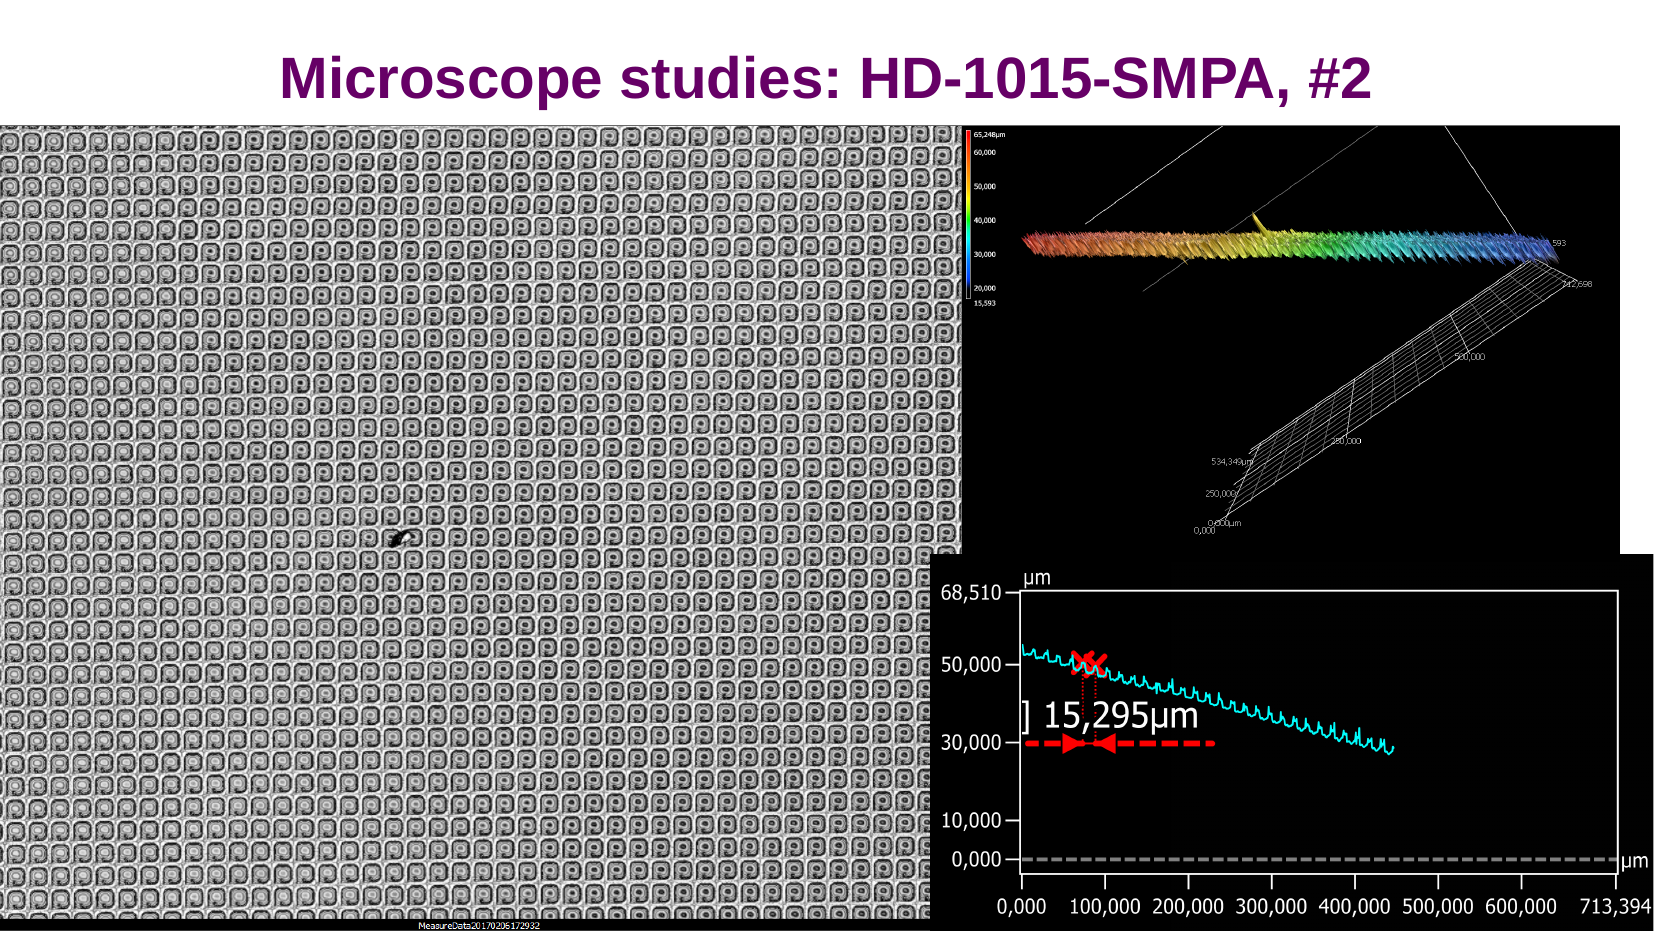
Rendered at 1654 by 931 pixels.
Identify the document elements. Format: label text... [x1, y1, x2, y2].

title Microscope studies: HD-1015-SMPA, #2 [82, 37, 1571, 121]
picture [0, 125, 1654, 931]
